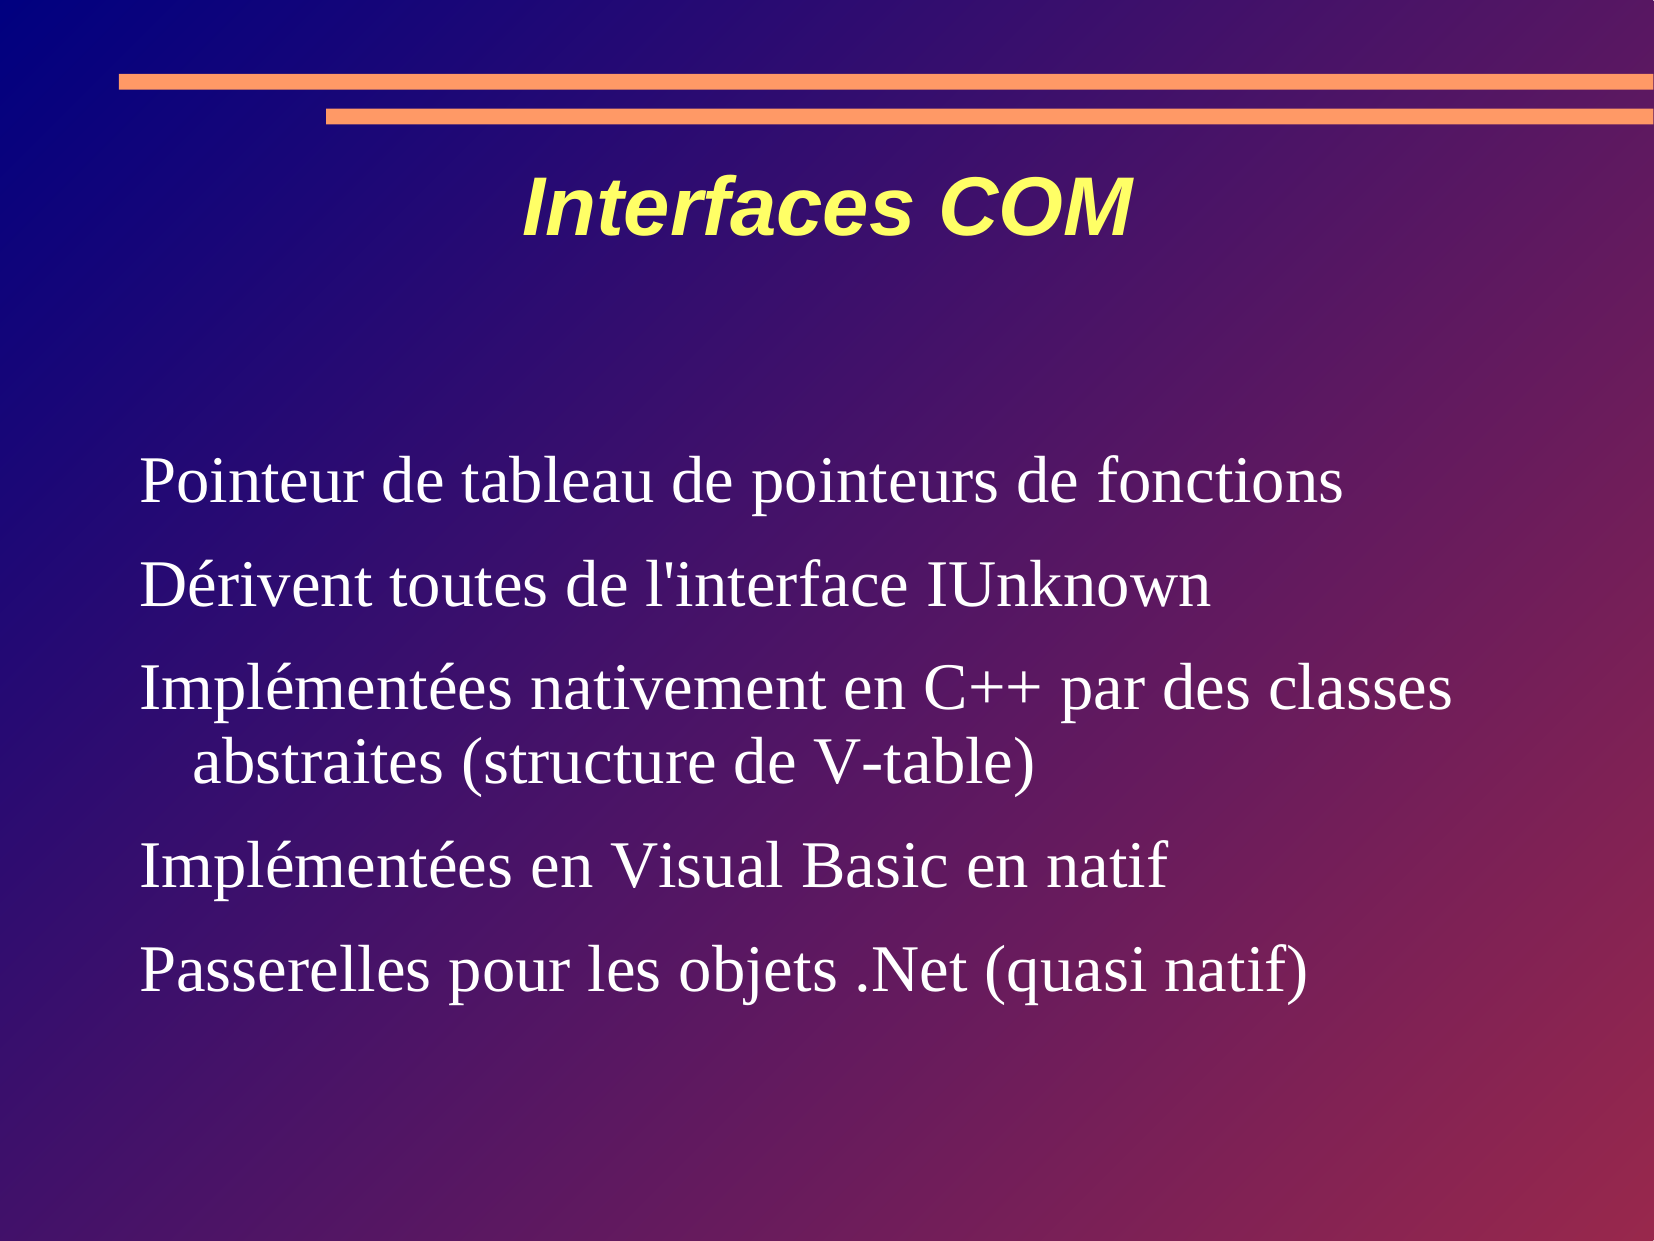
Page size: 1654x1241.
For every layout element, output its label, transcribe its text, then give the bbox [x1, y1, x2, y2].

title Interfaces COM [121, 102, 1534, 311]
list Pointeur de tableau de pointeurs de fonctions Dérivent toutes de l'interface IUnknown Implémentées nativement en C++ par des classes abstraites (structure de V-table) Implémentées en Visual Basic en natif Passerelles pour les objets .Net (quasi natif) [121, 443, 1534, 1127]
